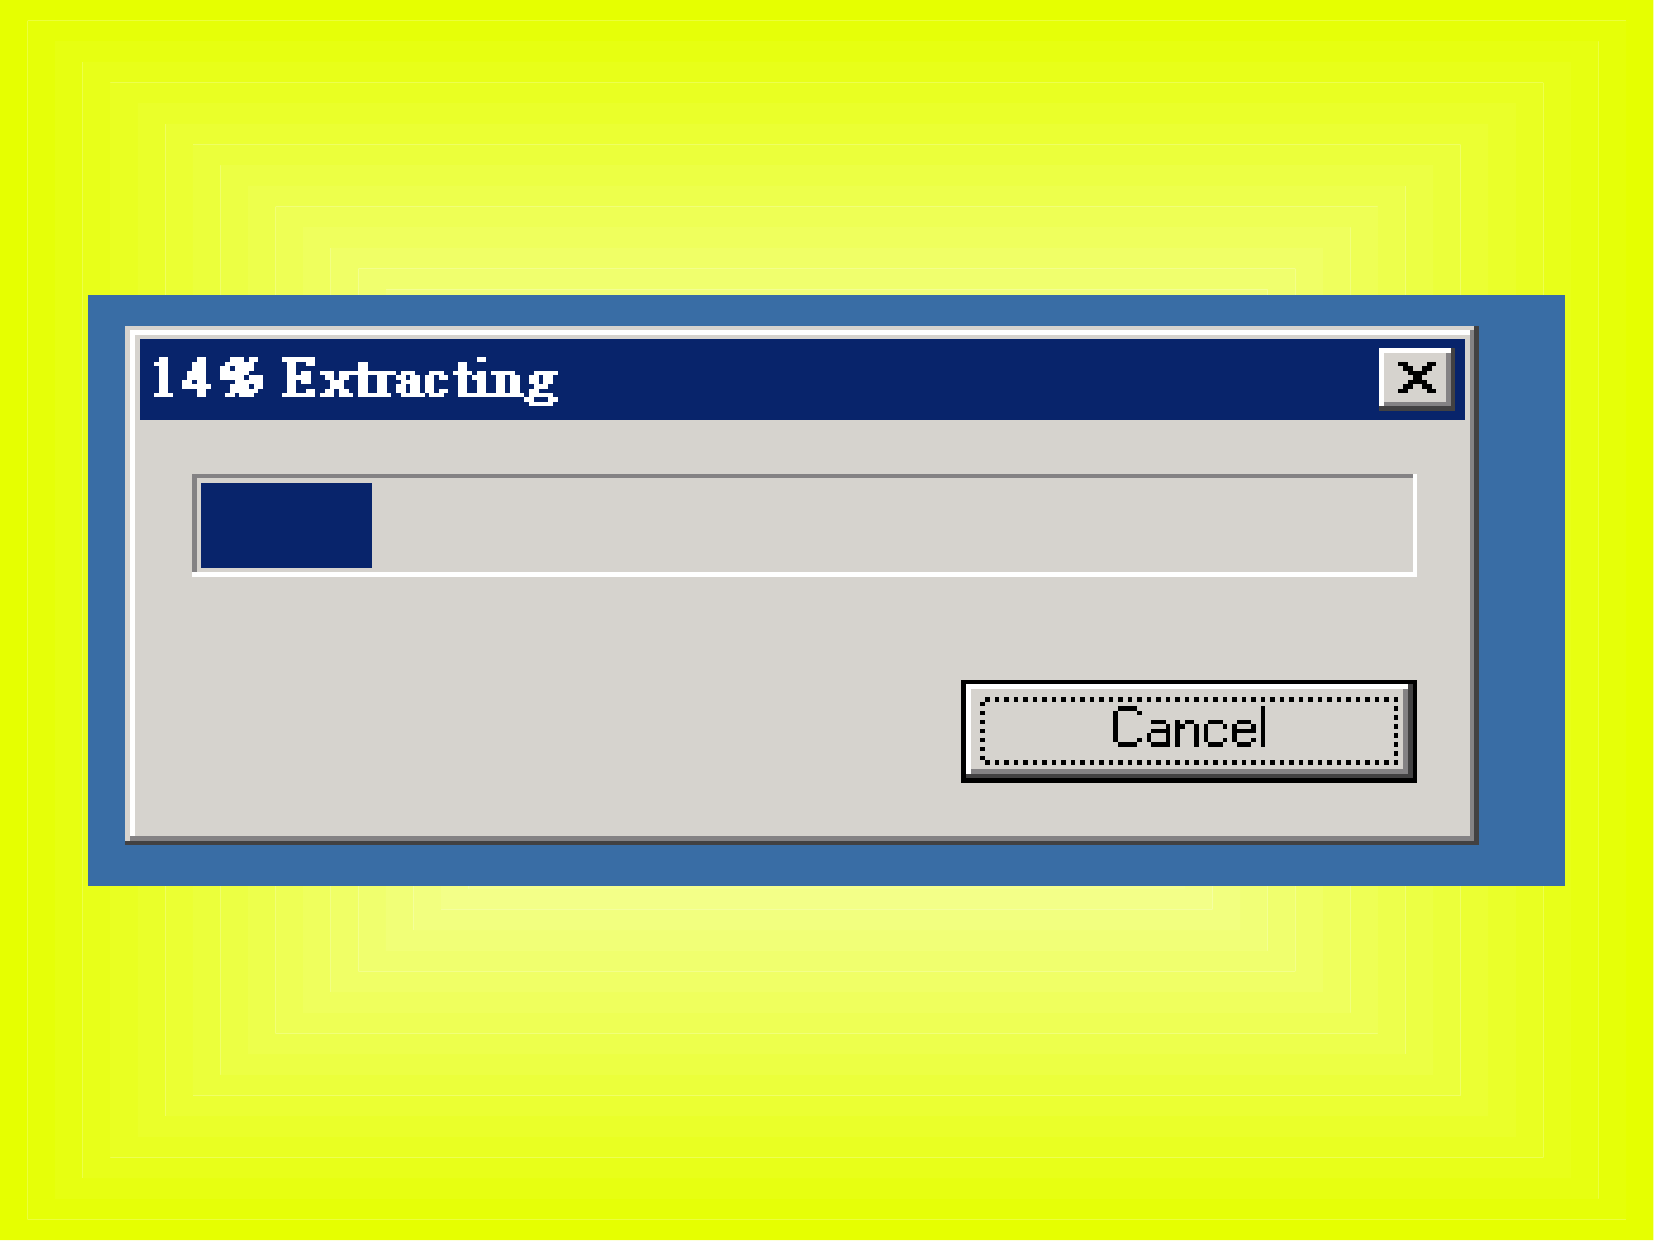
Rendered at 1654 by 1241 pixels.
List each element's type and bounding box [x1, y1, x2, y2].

picture [88, 295, 1565, 886]
